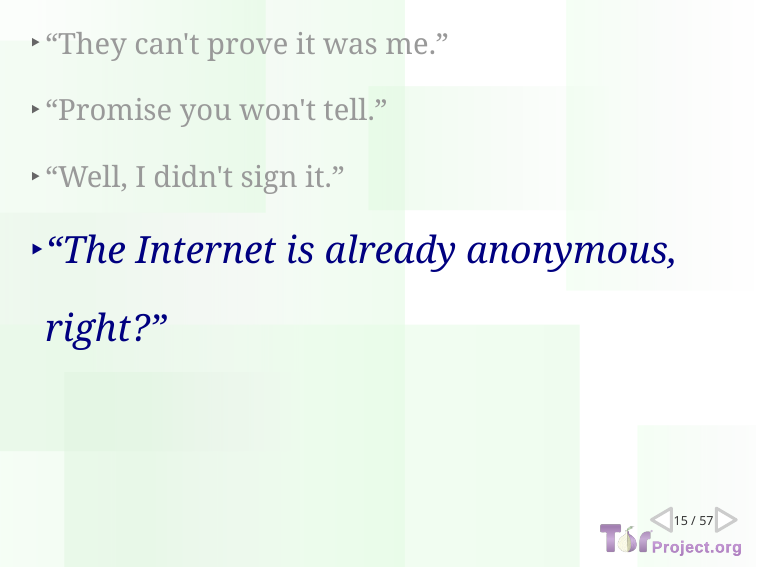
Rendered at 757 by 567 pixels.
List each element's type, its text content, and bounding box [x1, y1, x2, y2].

picture [0, 0, 757, 567]
text_box “They can't prove it was me.” “Promise you won't tell.” “Well, I didn't sign it.” “The Internet is already anonymous, right?” [0, 0, 756, 376]
